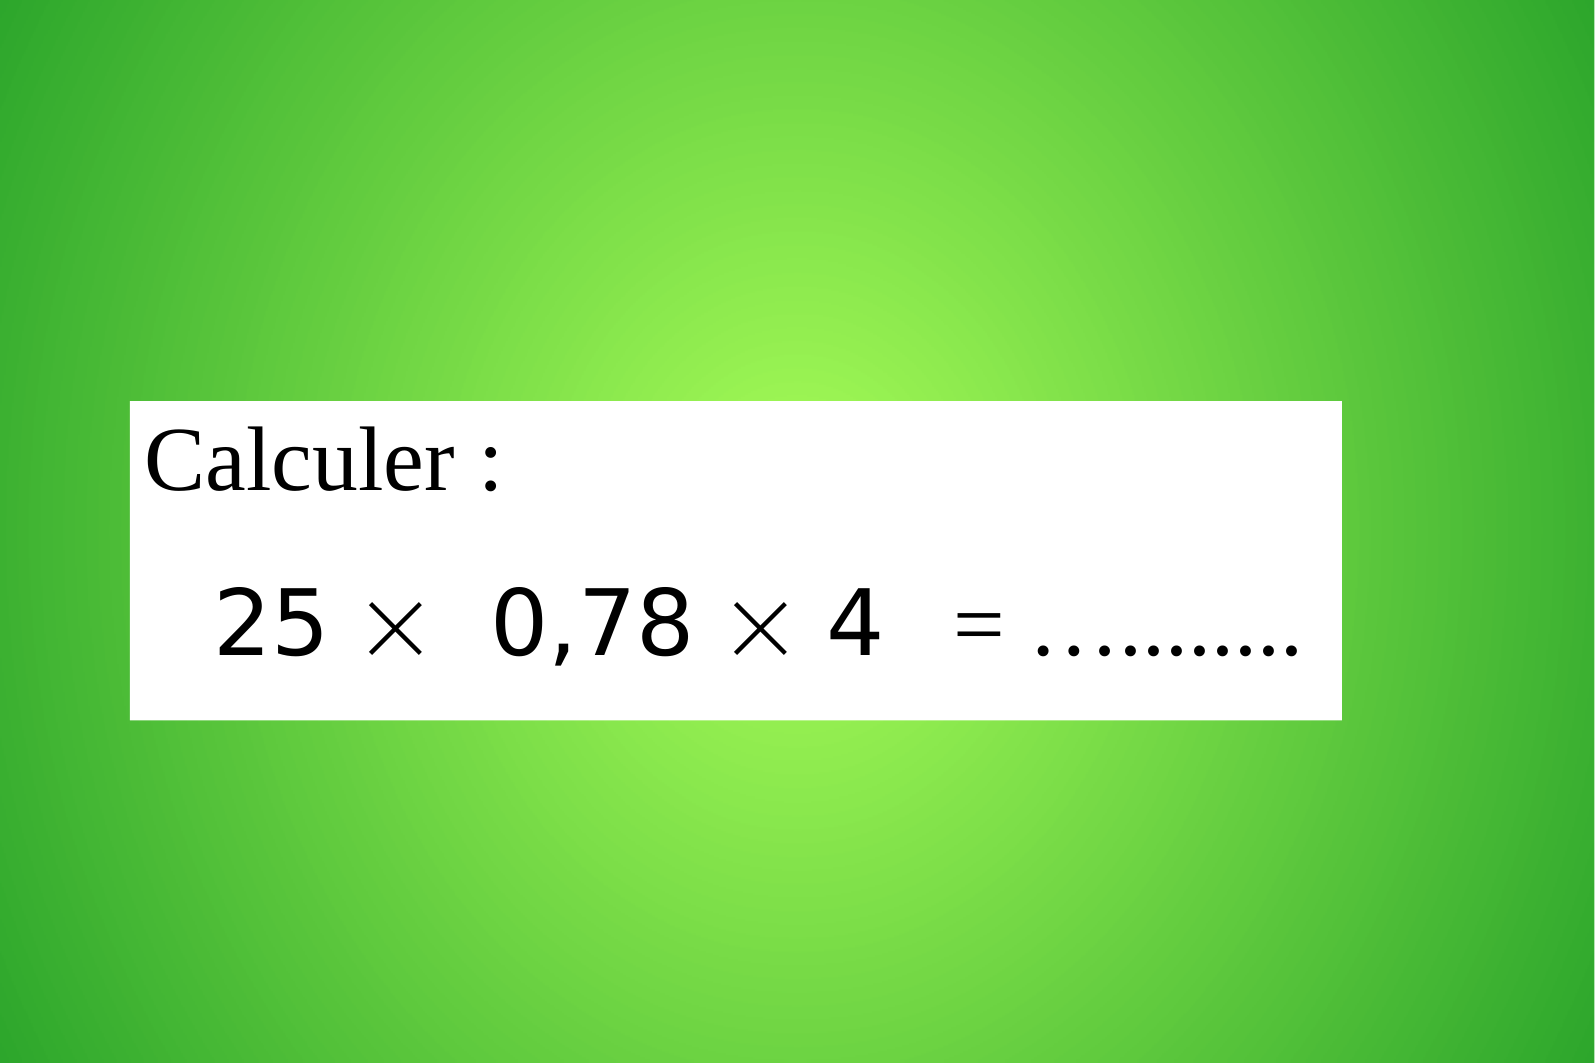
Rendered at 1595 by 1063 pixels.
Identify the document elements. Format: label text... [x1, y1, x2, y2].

text_box Calculer : 25  0,78  4 = …........ [129, 401, 1298, 721]
picture [0, 0, 1595, 1063]
